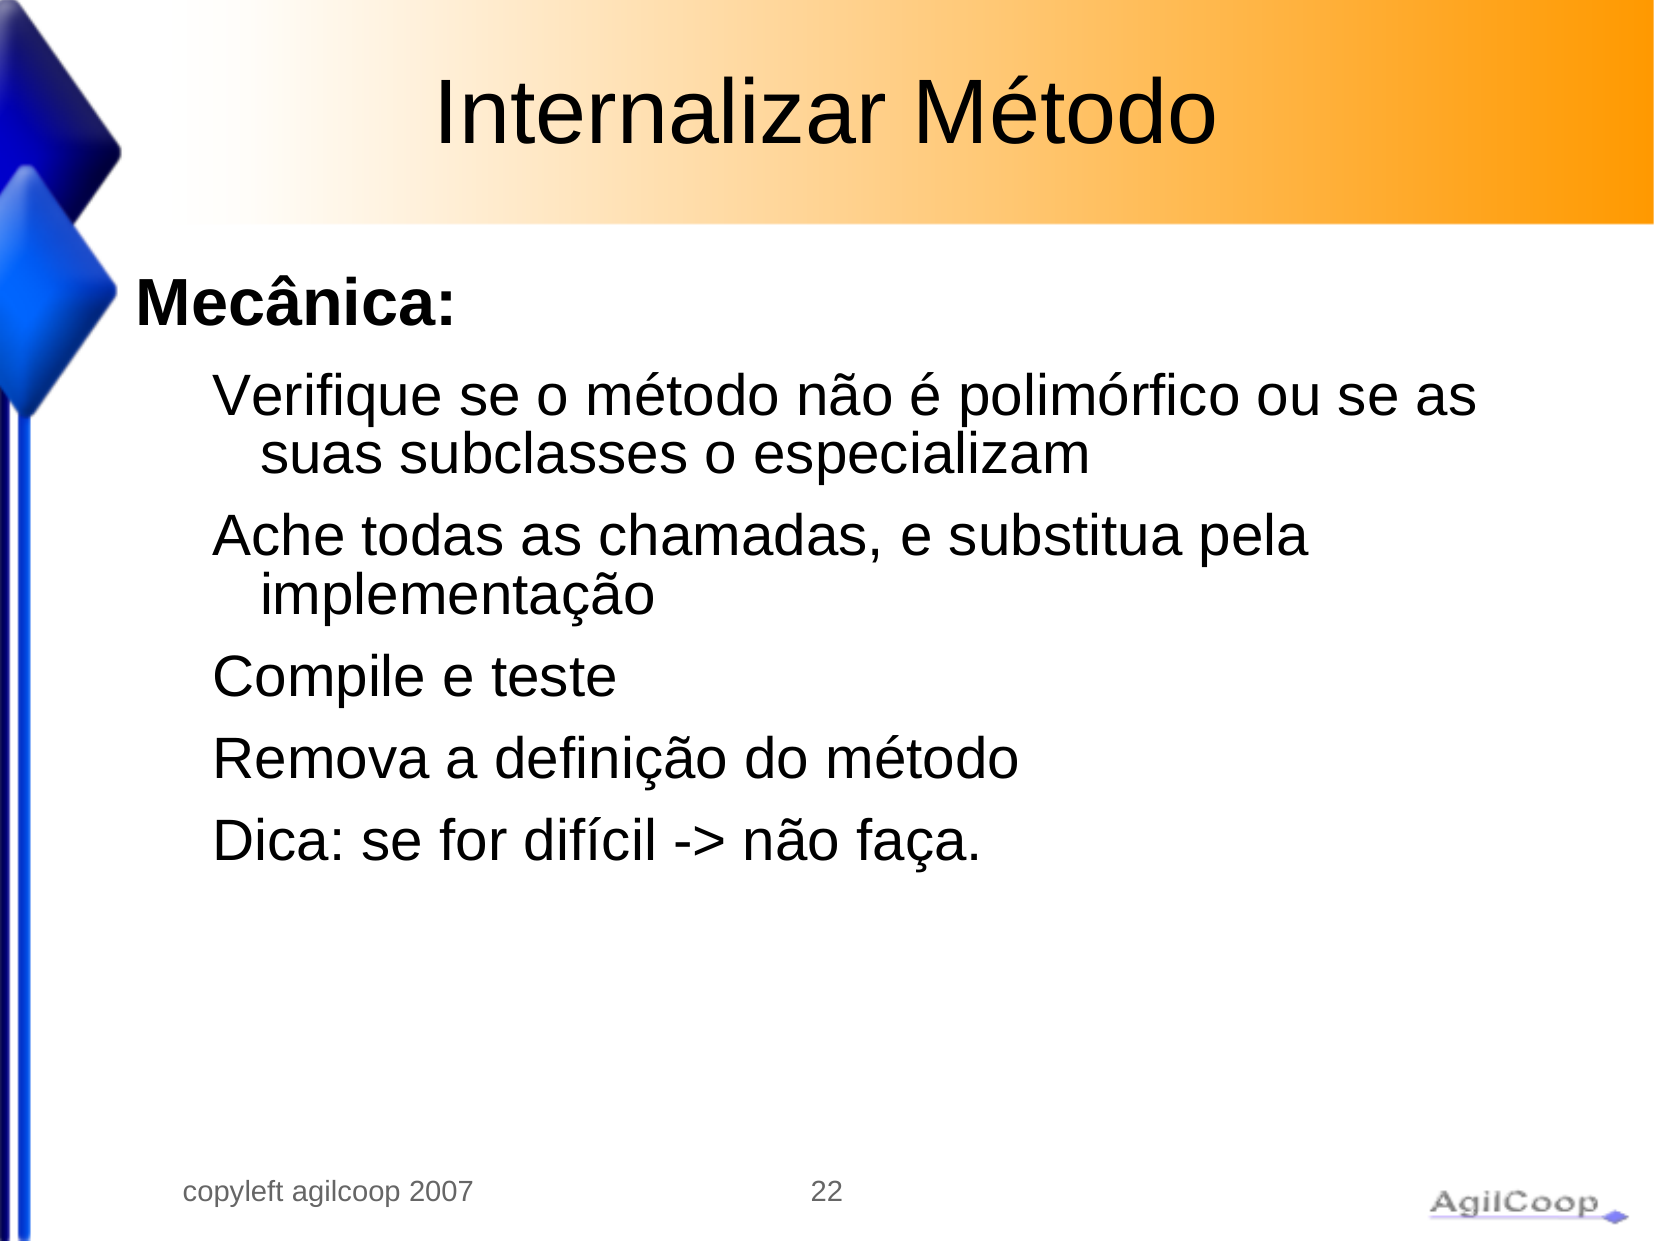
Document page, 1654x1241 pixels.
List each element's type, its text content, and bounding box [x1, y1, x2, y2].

list Mecânica: Verifique se o método não é polimórfico ou se as suas subclasses o especializam Ache todas as chamadas, e substitua pela implementação Compile e teste Remova a definição do método Dica: se for difícil -> não faça. [118, 271, 1607, 1123]
title Internalizar Método [82, 8, 1571, 216]
picture [0, 0, 1654, 1241]
